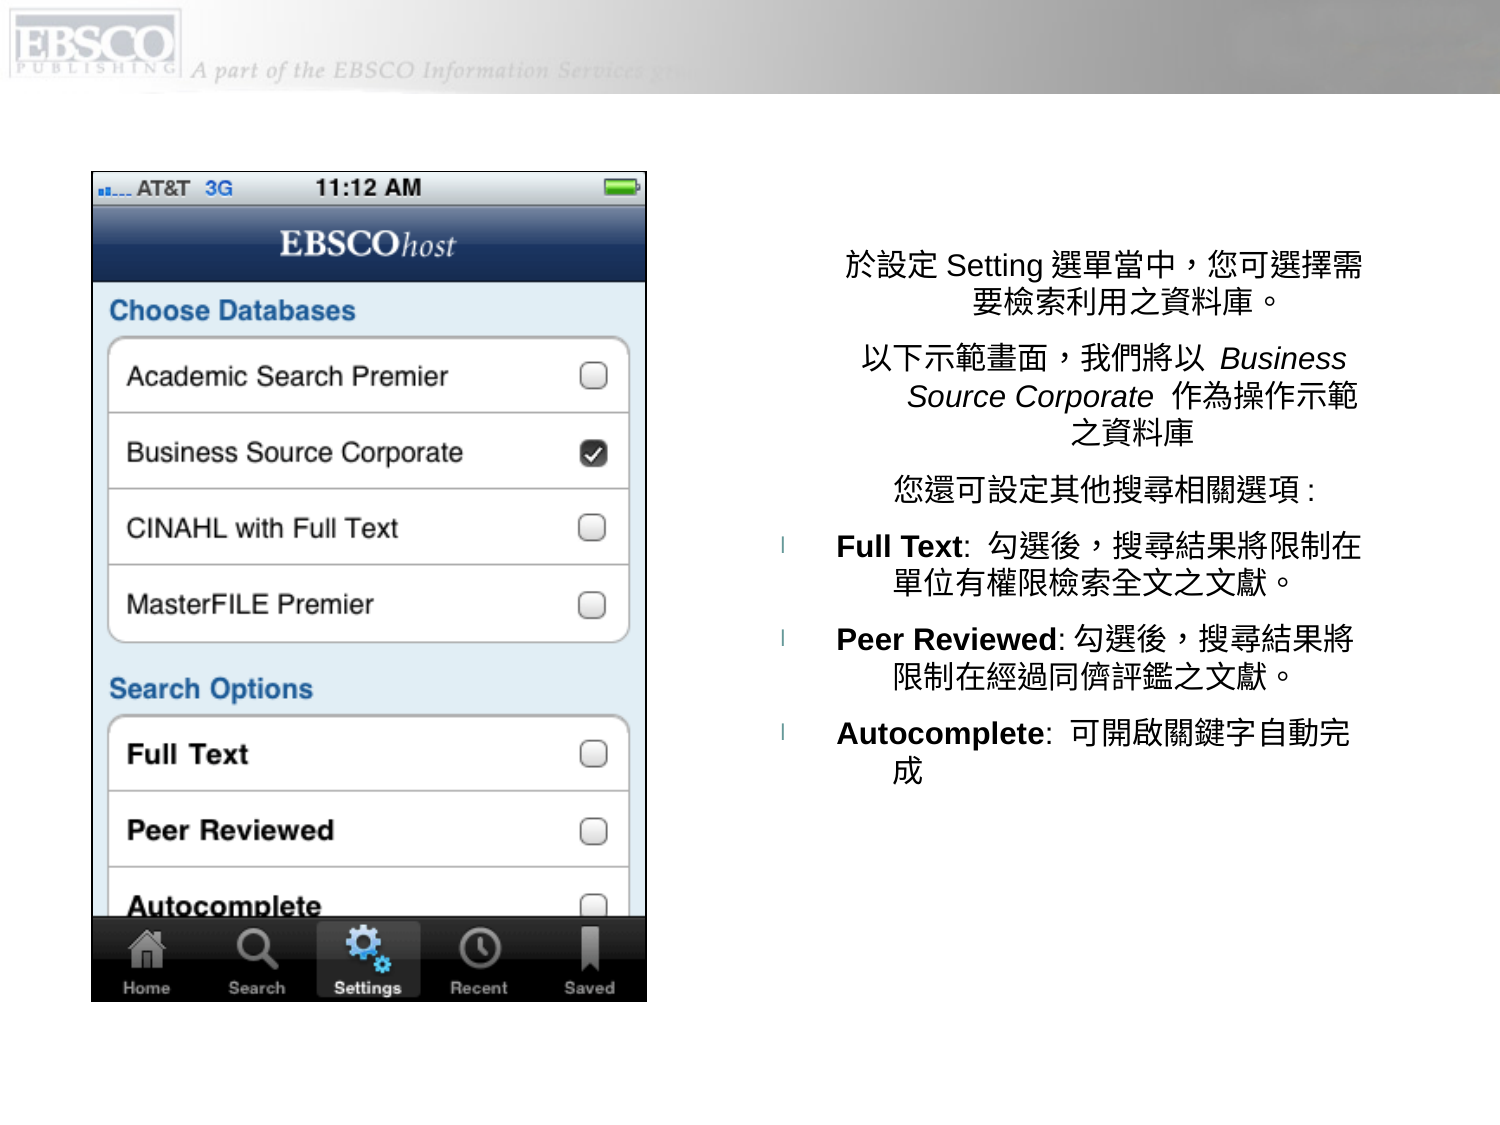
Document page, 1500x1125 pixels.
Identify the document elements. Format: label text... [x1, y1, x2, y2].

text_box 於設定Setting選單當中，您可選擇需要檢索利用之資料庫。 以下示範畫面，我們將以 Business Source Corporate 作為操作示範之資料庫 您還可設定其他搜尋相關選項: Full Text: 勾選後，搜尋結果將限制在單位有權限檢索全文之文獻。 Peer Reviewed:勾選後，搜尋結果將限制在經過同儕評鑑之文獻。 Autocomplete: 可開啟關鍵字自動完成 [727, 237, 1388, 727]
picture [92, 172, 646, 1001]
picture [0, 0, 1500, 94]
